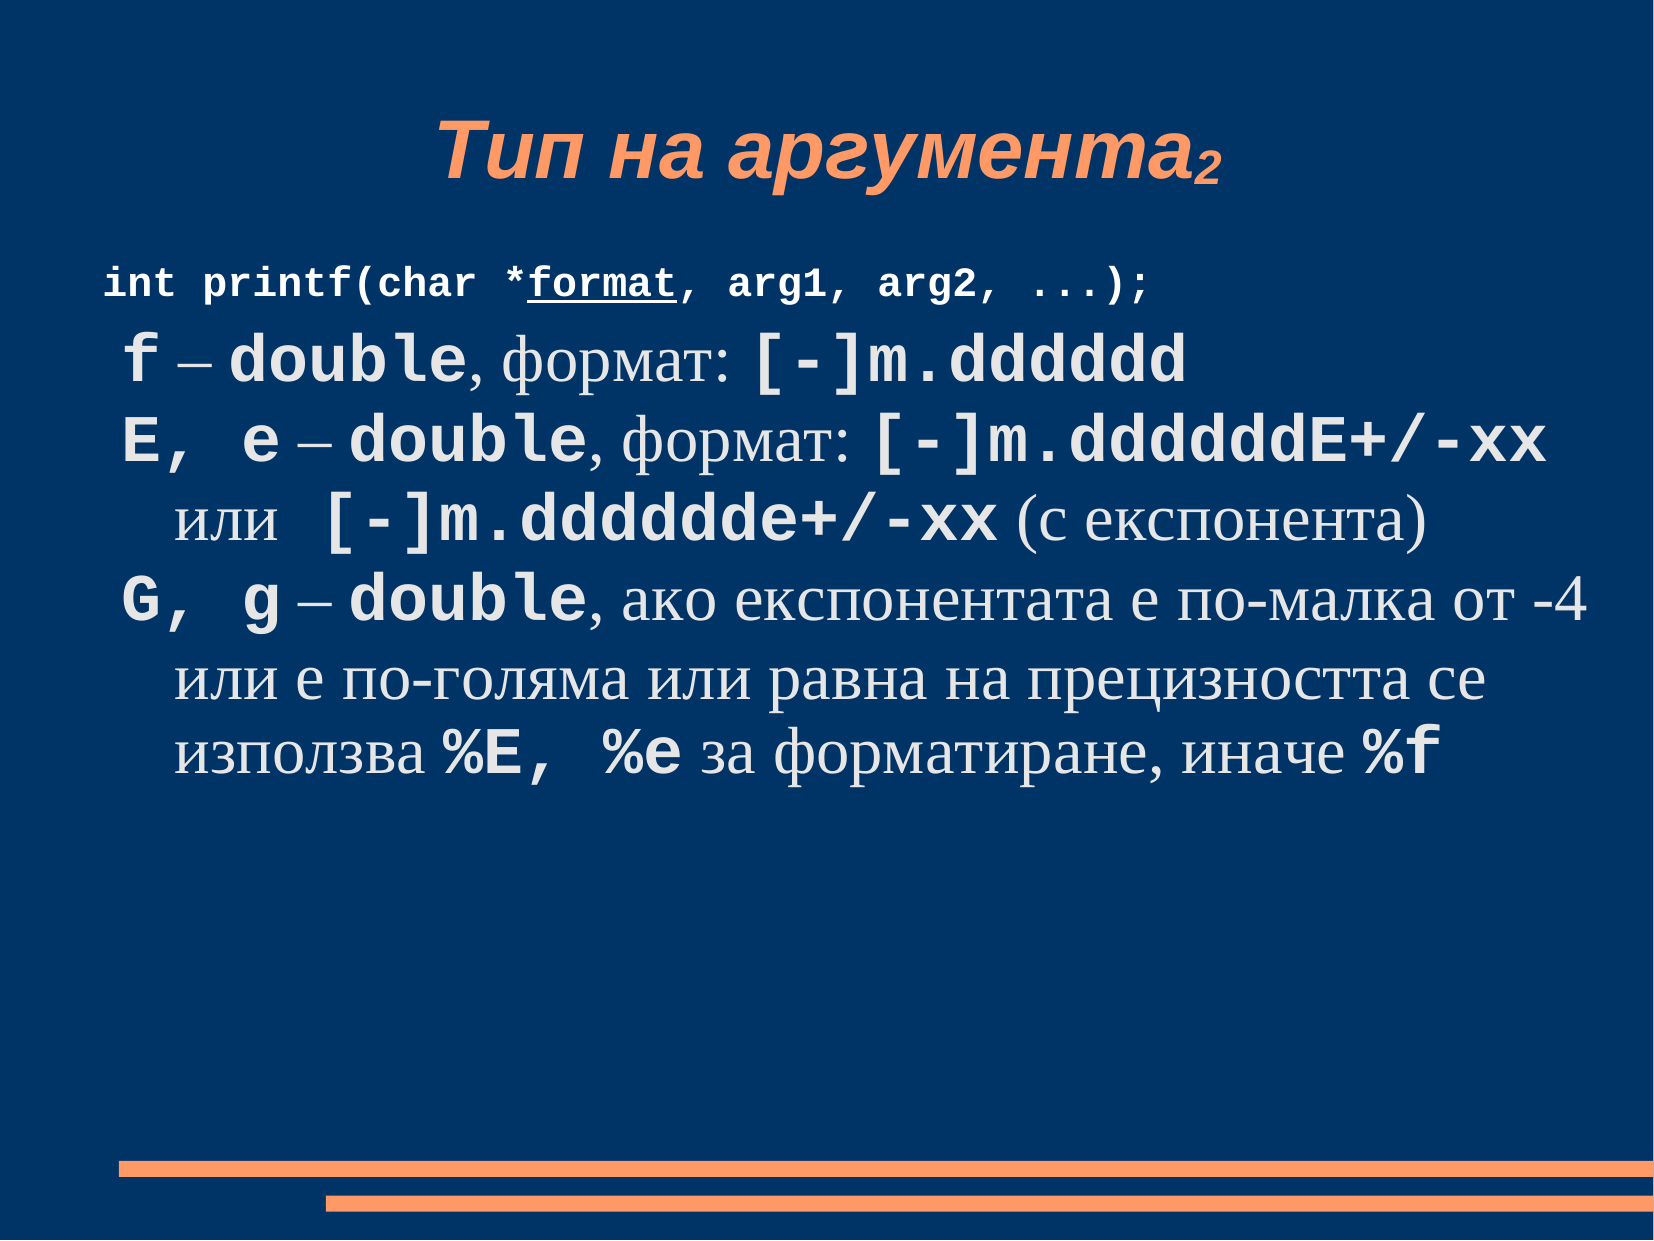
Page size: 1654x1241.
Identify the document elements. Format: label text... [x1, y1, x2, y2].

title Тип на аргумента2 [121, 46, 1534, 254]
text_box int printf(char *format, arg1, arg2, ...); [87, 254, 1523, 317]
list f – double, формат: [-]m.dddddd E, e – double, формат: [-]m.ddddddE+/-xx или [-]m.dddddde+/-xx (с експонента) G, g – double, ако експонентата е по-малка от -4 или е по-голяма или равна на прецизността се използва %E, %e за форматиране, иначе %f [103, 322, 1635, 1133]
